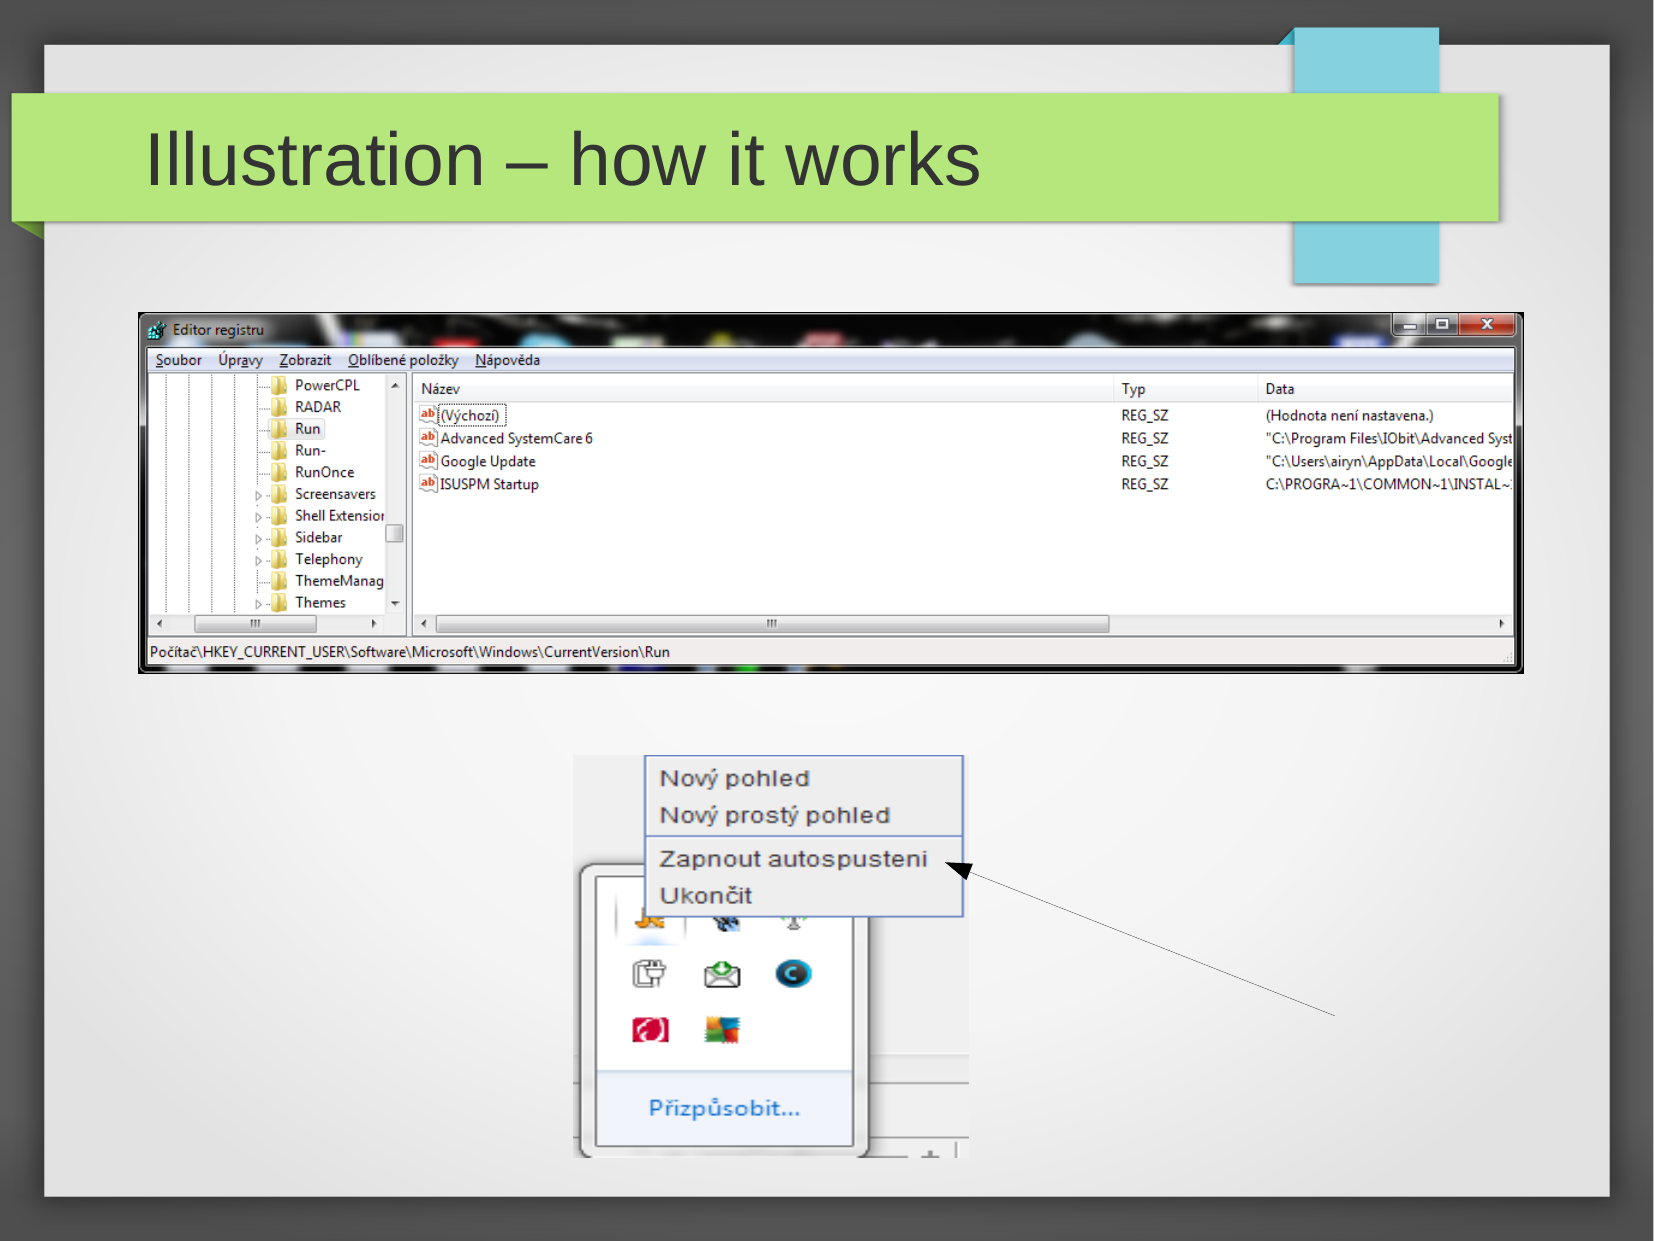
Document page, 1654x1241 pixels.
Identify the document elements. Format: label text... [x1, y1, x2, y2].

title Illustration – how it works [70, 106, 1229, 213]
picture [0, 0, 1654, 1241]
